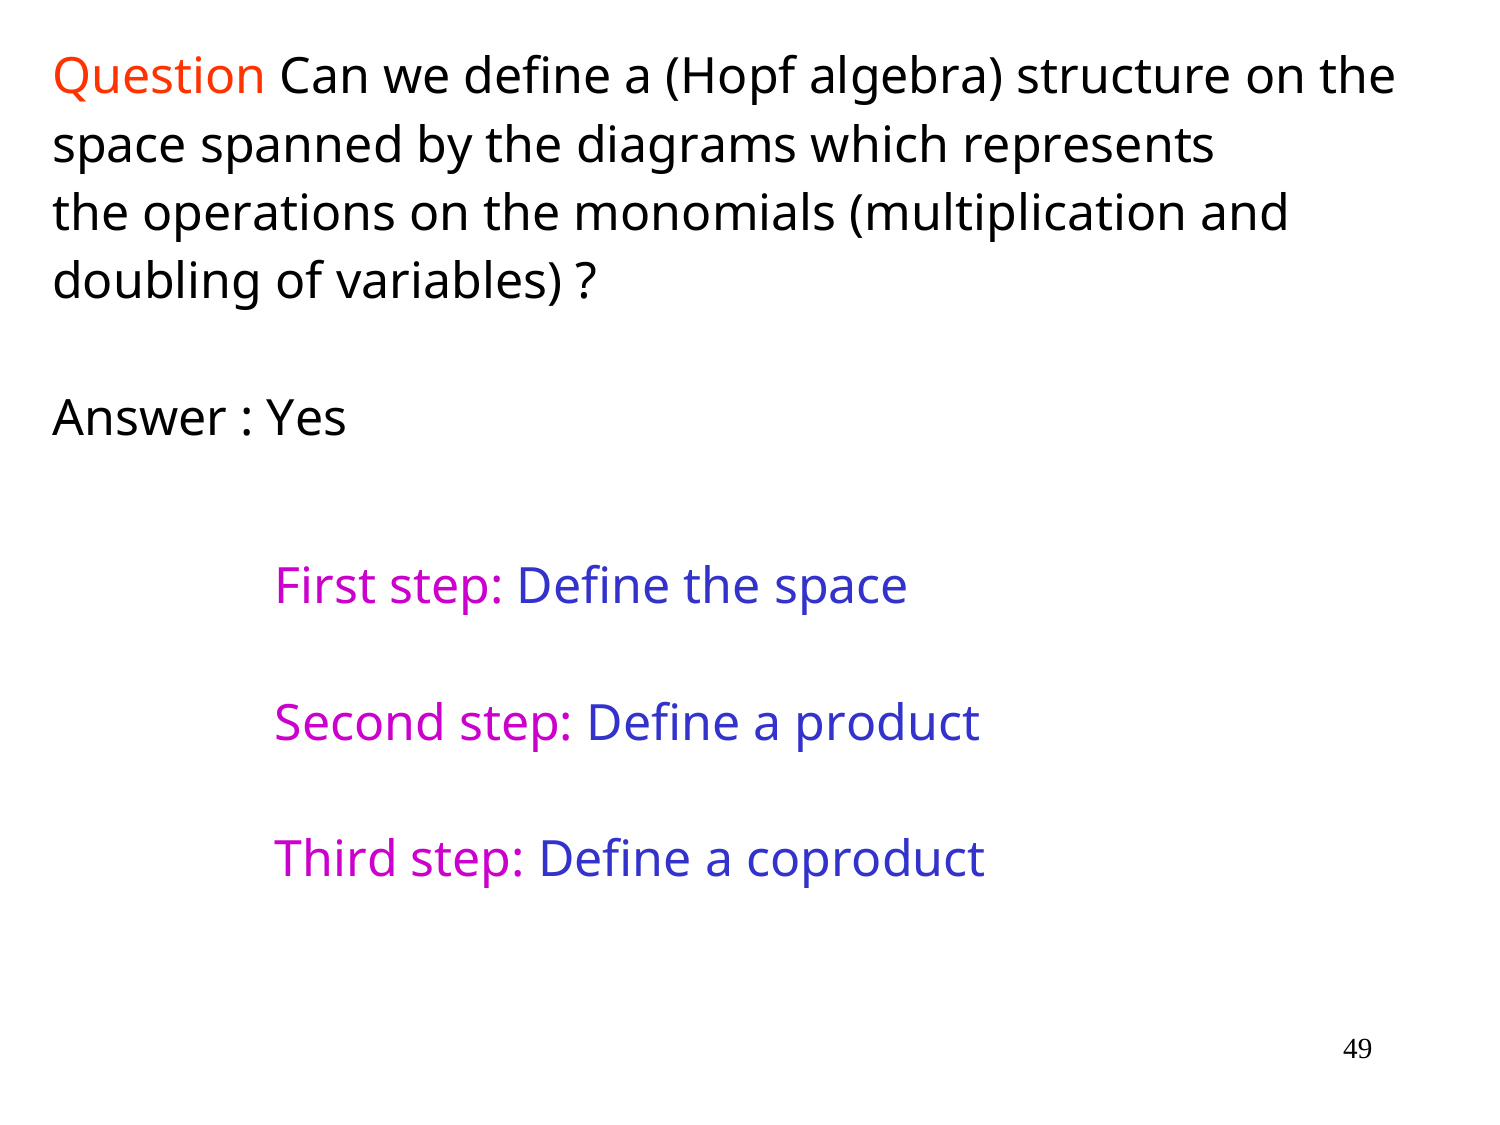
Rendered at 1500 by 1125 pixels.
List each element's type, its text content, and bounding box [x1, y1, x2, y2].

text_box First step: Define the space Second step: Define a product Third step: Define a coproduct [259, 542, 1176, 900]
text_box Question Can we define a (Hopf algebra) structure on the space spanned by the diagrams which represents the operations on the monomials (multiplication and doubling of variables) ? Answer : Yes [37, 32, 1476, 458]
